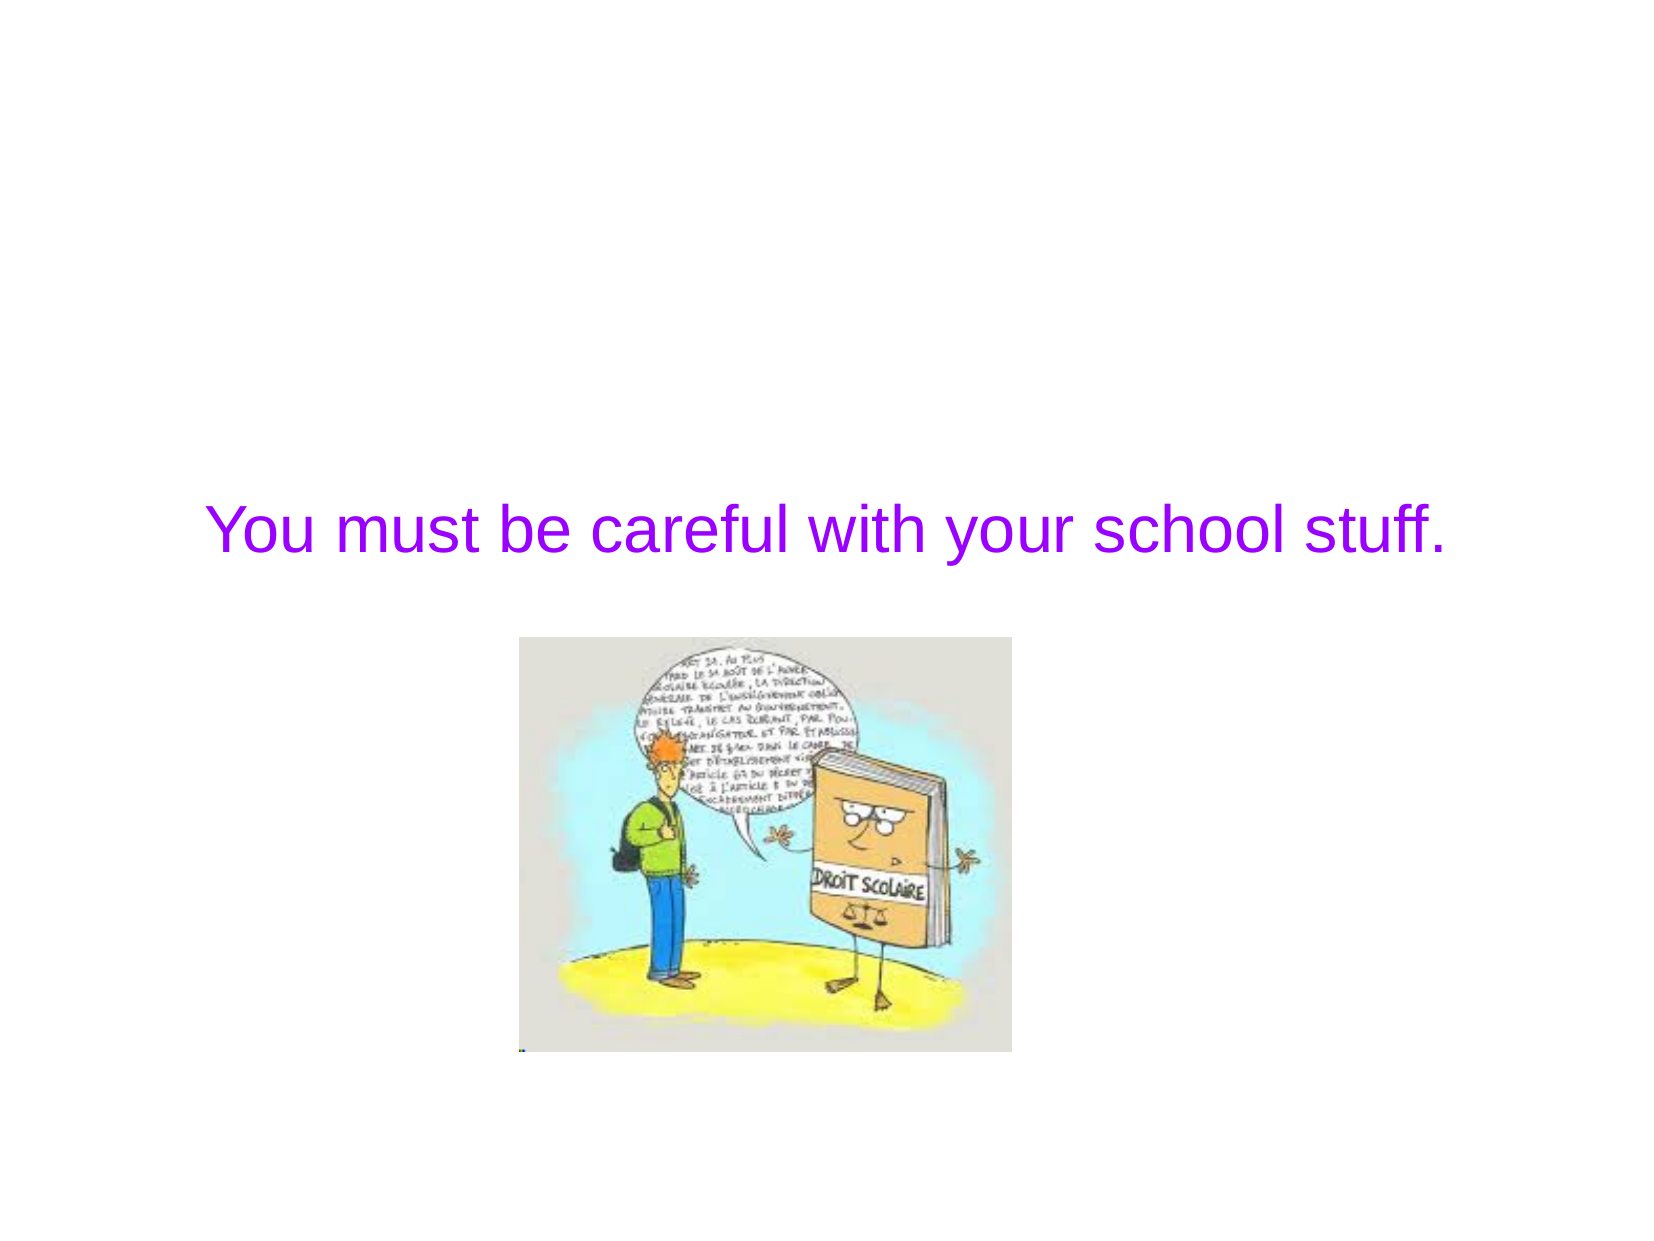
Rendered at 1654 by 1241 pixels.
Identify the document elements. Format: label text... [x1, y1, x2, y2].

subtitle You must be careful with your school stuff. [82, 49, 1571, 1010]
picture [519, 637, 1012, 1052]
